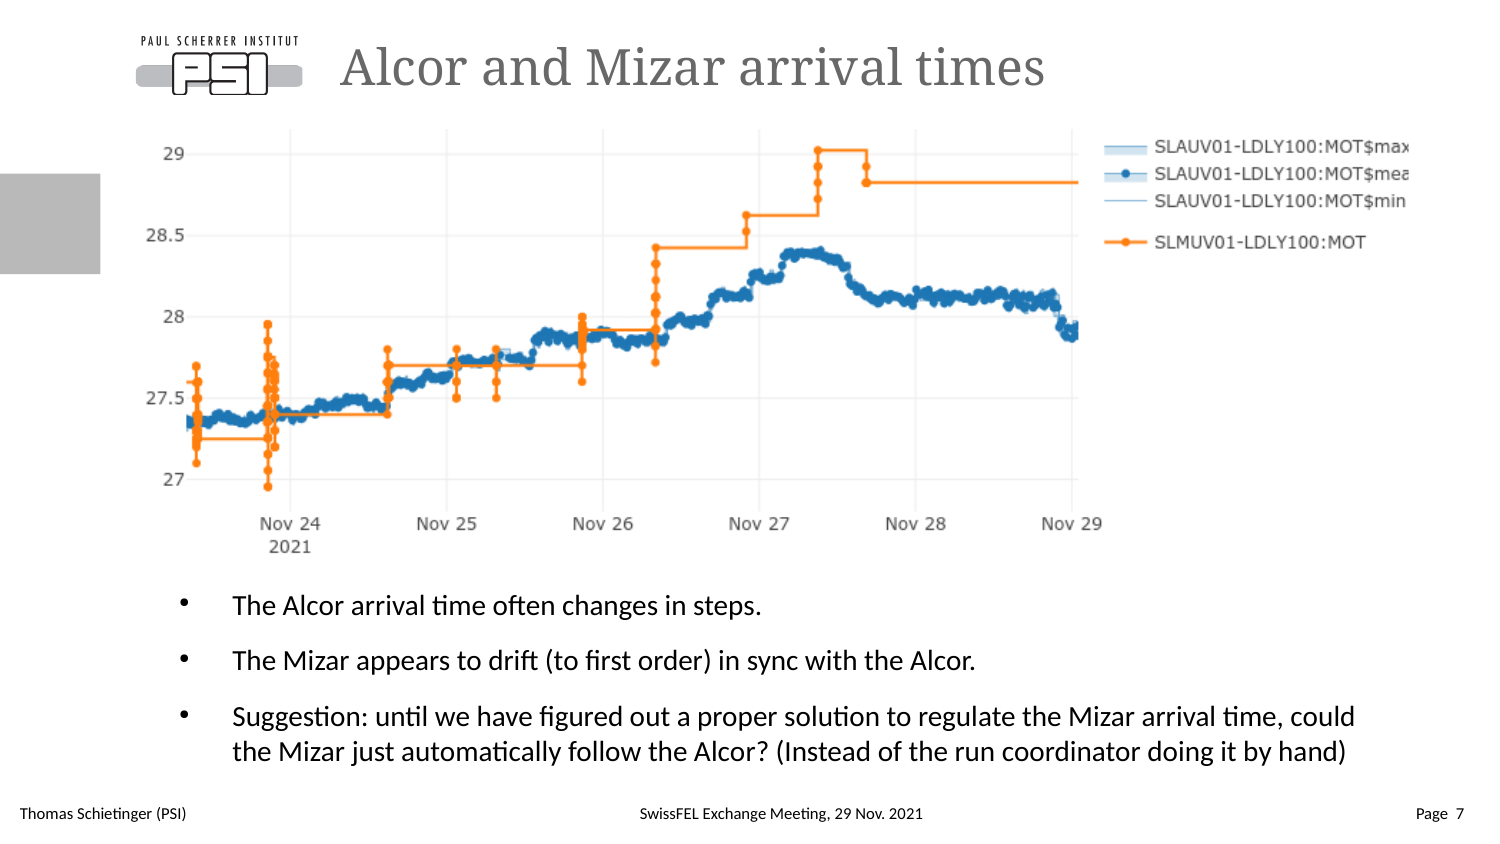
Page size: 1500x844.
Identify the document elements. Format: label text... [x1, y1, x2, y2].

picture [133, 129, 1420, 570]
list The Alcor arrival time often changes in steps. The Mizar appears to drift (to first order) in sync with the Alcor. Suggestion: until we have figured out a proper solution to regulate the Mizar arrival time, could the Mizar just automatically follow the Alcor? (Instead of the run coordinator doing it by hand) [161, 585, 1371, 776]
title Alcor and Mizar arrival times [340, 35, 1442, 98]
